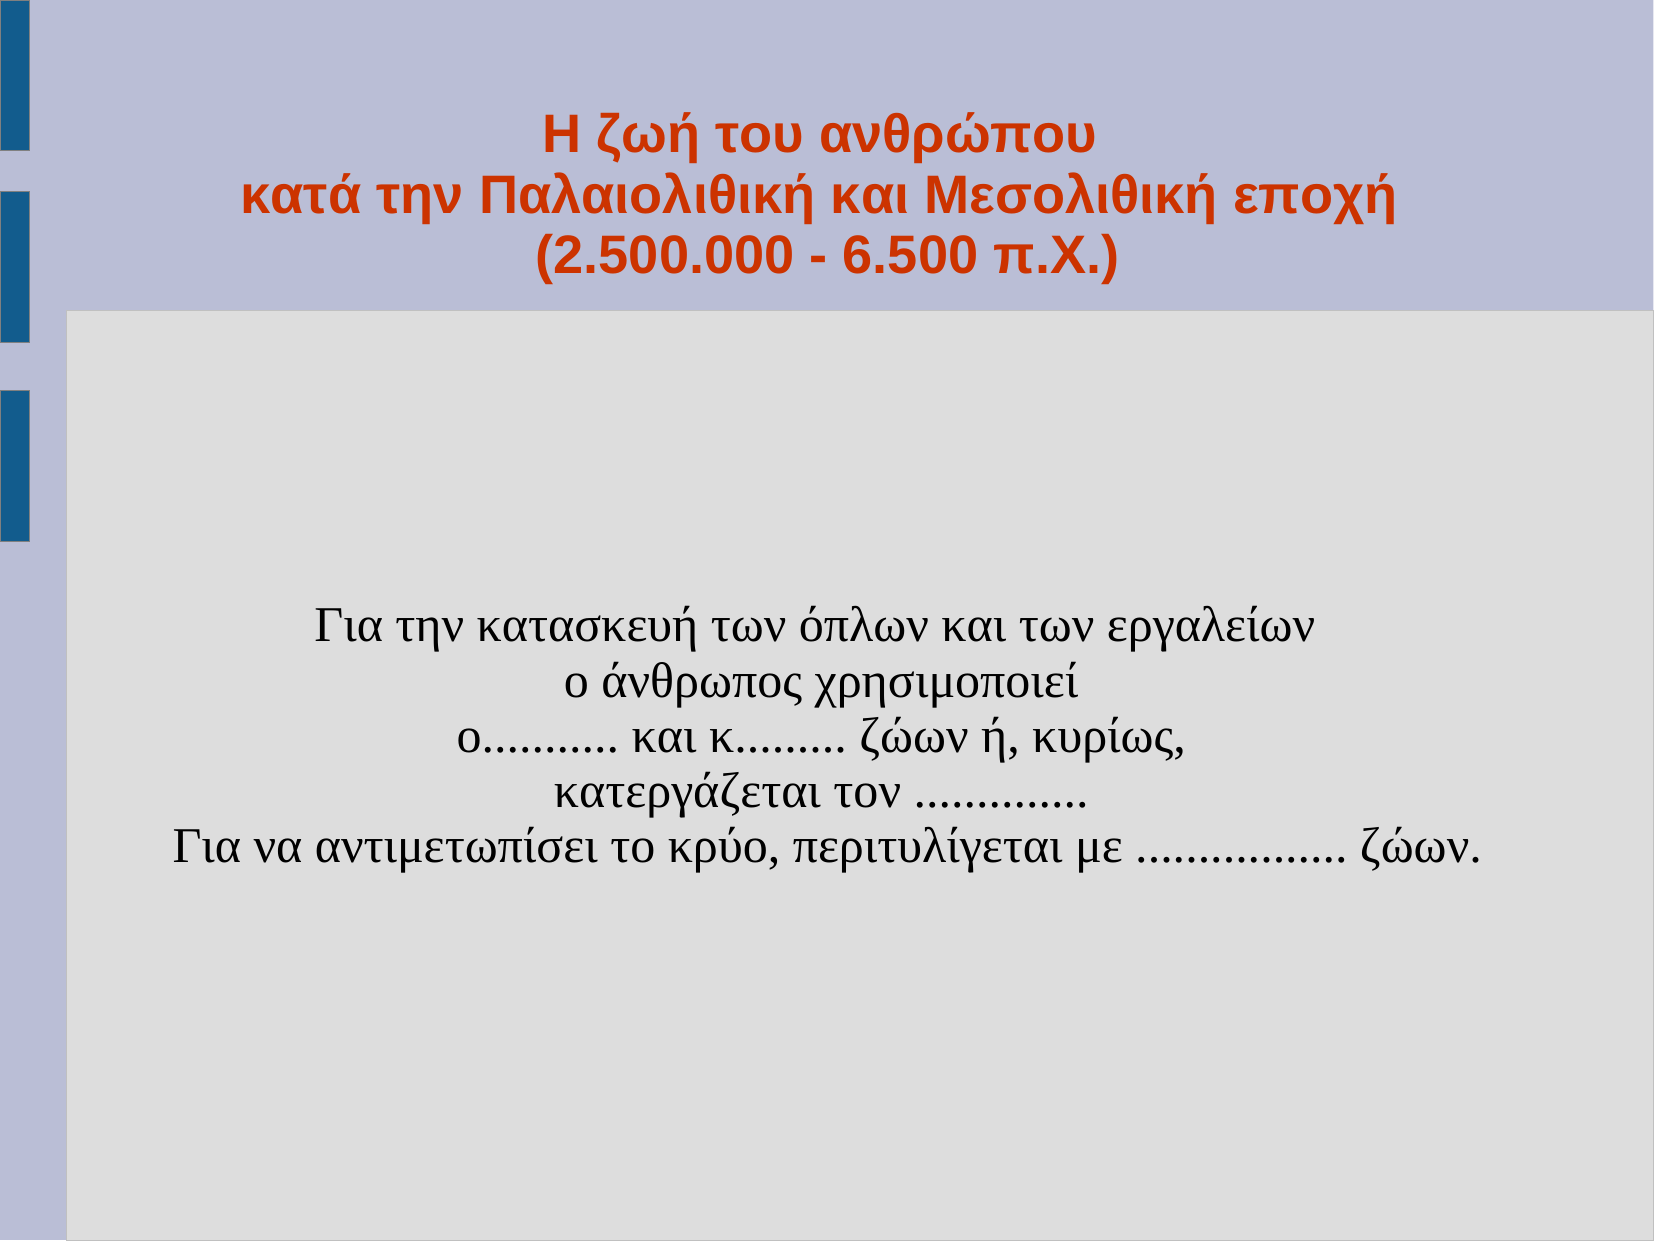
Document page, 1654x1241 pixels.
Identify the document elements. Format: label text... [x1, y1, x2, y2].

subtitle Για την κατασκευή των όπλων και των εργαλείων ο άνθρωπος χρησιμοποιεί ο........... και κ......... ζώων ή, κυρίως, κατεργάζεται τον .............. Για να αντιμετωπίσει το κρύο, περιτυλίγεται με ................. ζώων. [121, 344, 1534, 1127]
title Η ζωή του ανθρώπου κατά την Παλαιολιθική και Μεσολιθική εποχή (2.500.000 - 6.500 π.Χ.) [121, 91, 1534, 299]
